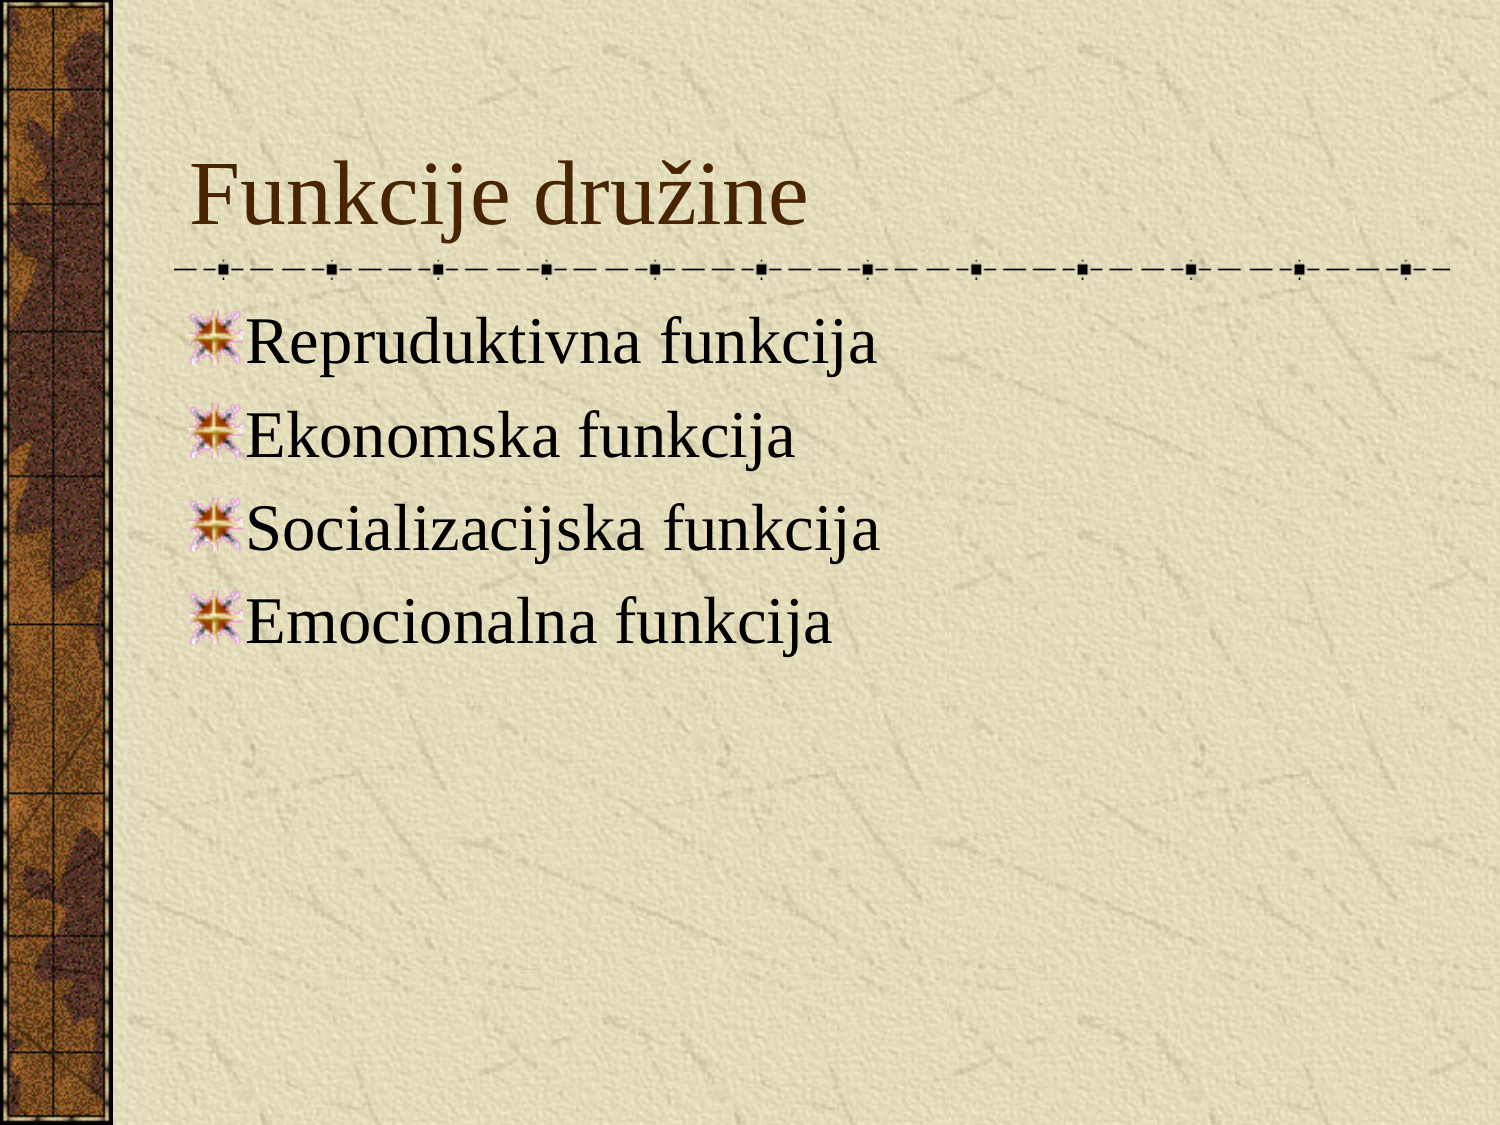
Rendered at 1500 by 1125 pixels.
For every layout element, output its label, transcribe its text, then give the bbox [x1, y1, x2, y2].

picture [0, 0, 1500, 1125]
list Repruduktivna funkcija Ekonomska funkcija Socializacijska funkcija Emocionalna funkcija [174, 289, 1449, 965]
title Funkcije družine [174, 62, 1450, 250]
